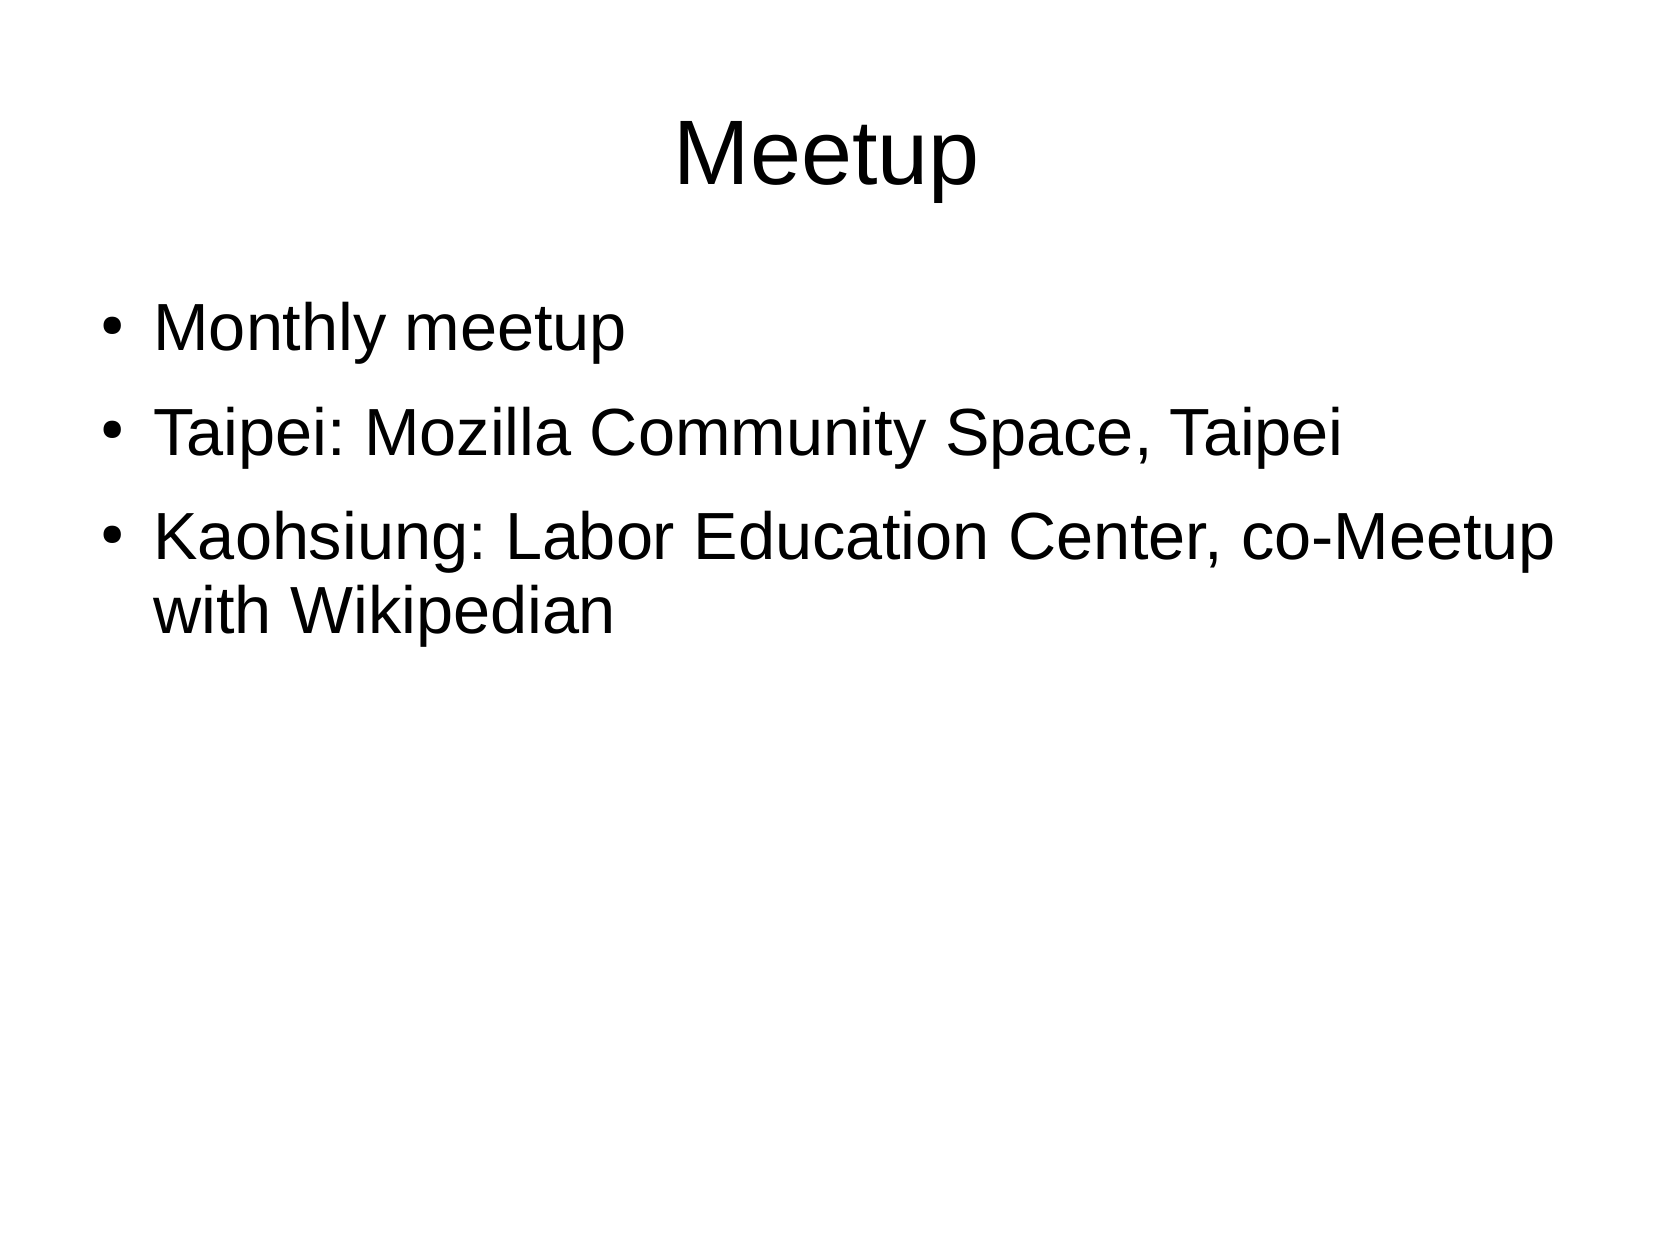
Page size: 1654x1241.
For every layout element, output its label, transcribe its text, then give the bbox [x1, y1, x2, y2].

title Meetup [82, 49, 1571, 257]
list Monthly meetup Taipei: Mozilla Community Space, Taipei Kaohsiung: Labor Education Center, co-Meetup with Wikipedian [82, 290, 1571, 1010]
